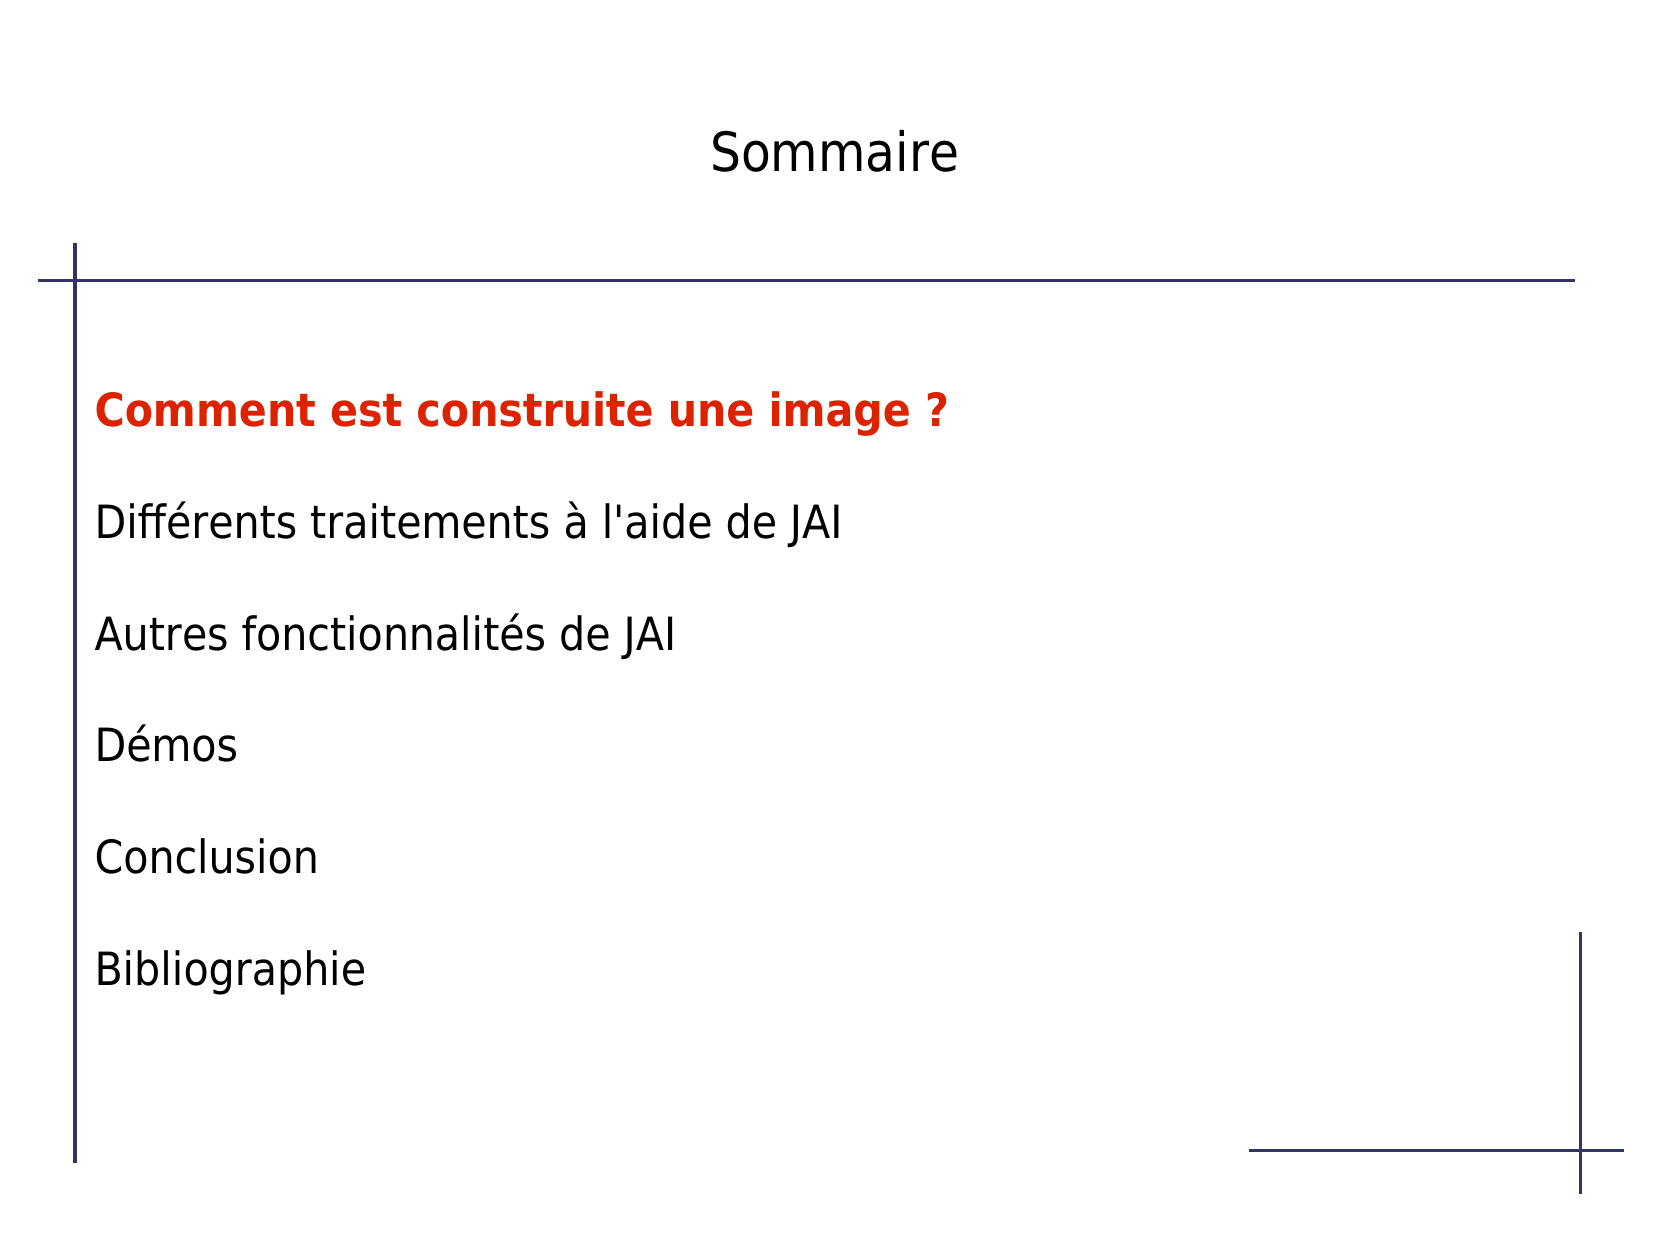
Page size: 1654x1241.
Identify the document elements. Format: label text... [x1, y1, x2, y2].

list Comment est construite une image ? Différents traitements à l'aide de JAI Autres fonctionnalités de JAI Démos Conclusion Bibliographie [76, 383, 1565, 1063]
title Sommaire [112, 49, 1558, 257]
